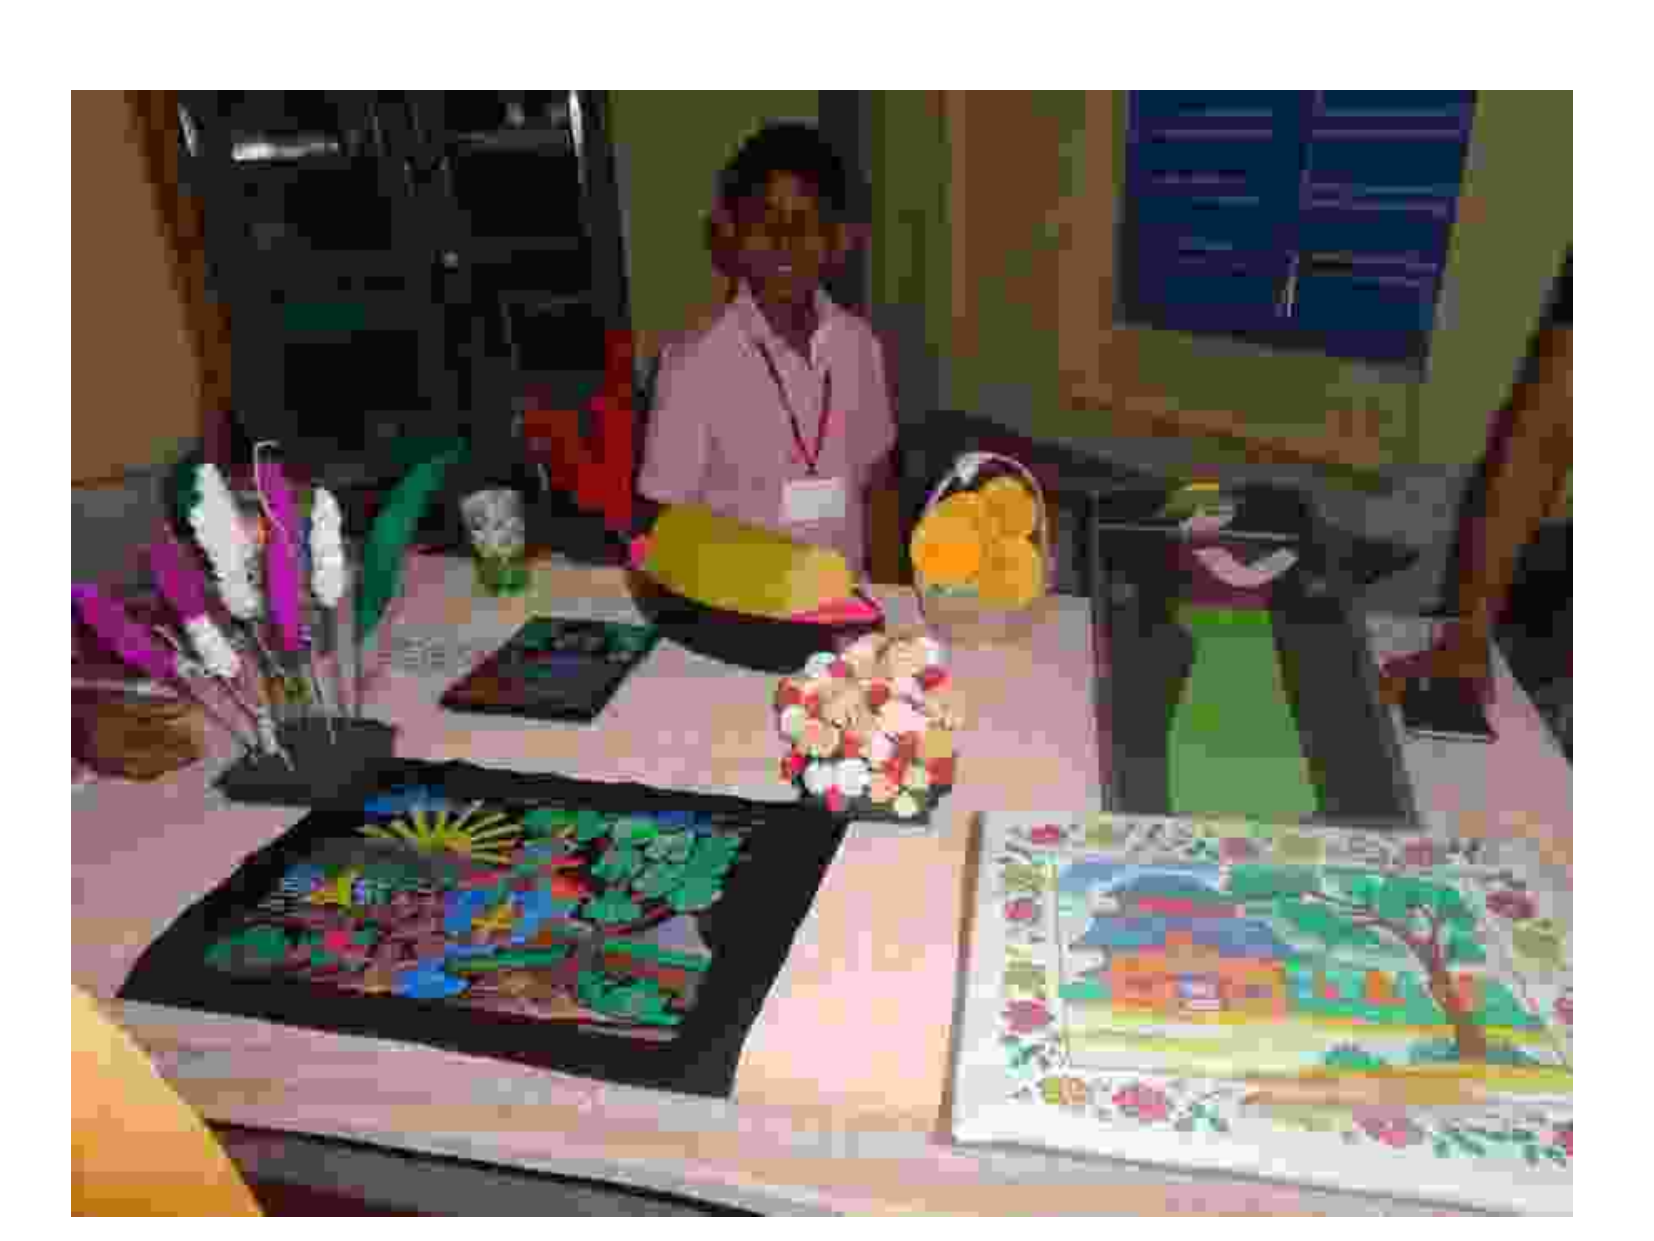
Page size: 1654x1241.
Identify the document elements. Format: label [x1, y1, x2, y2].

picture [71, 90, 1573, 1217]
